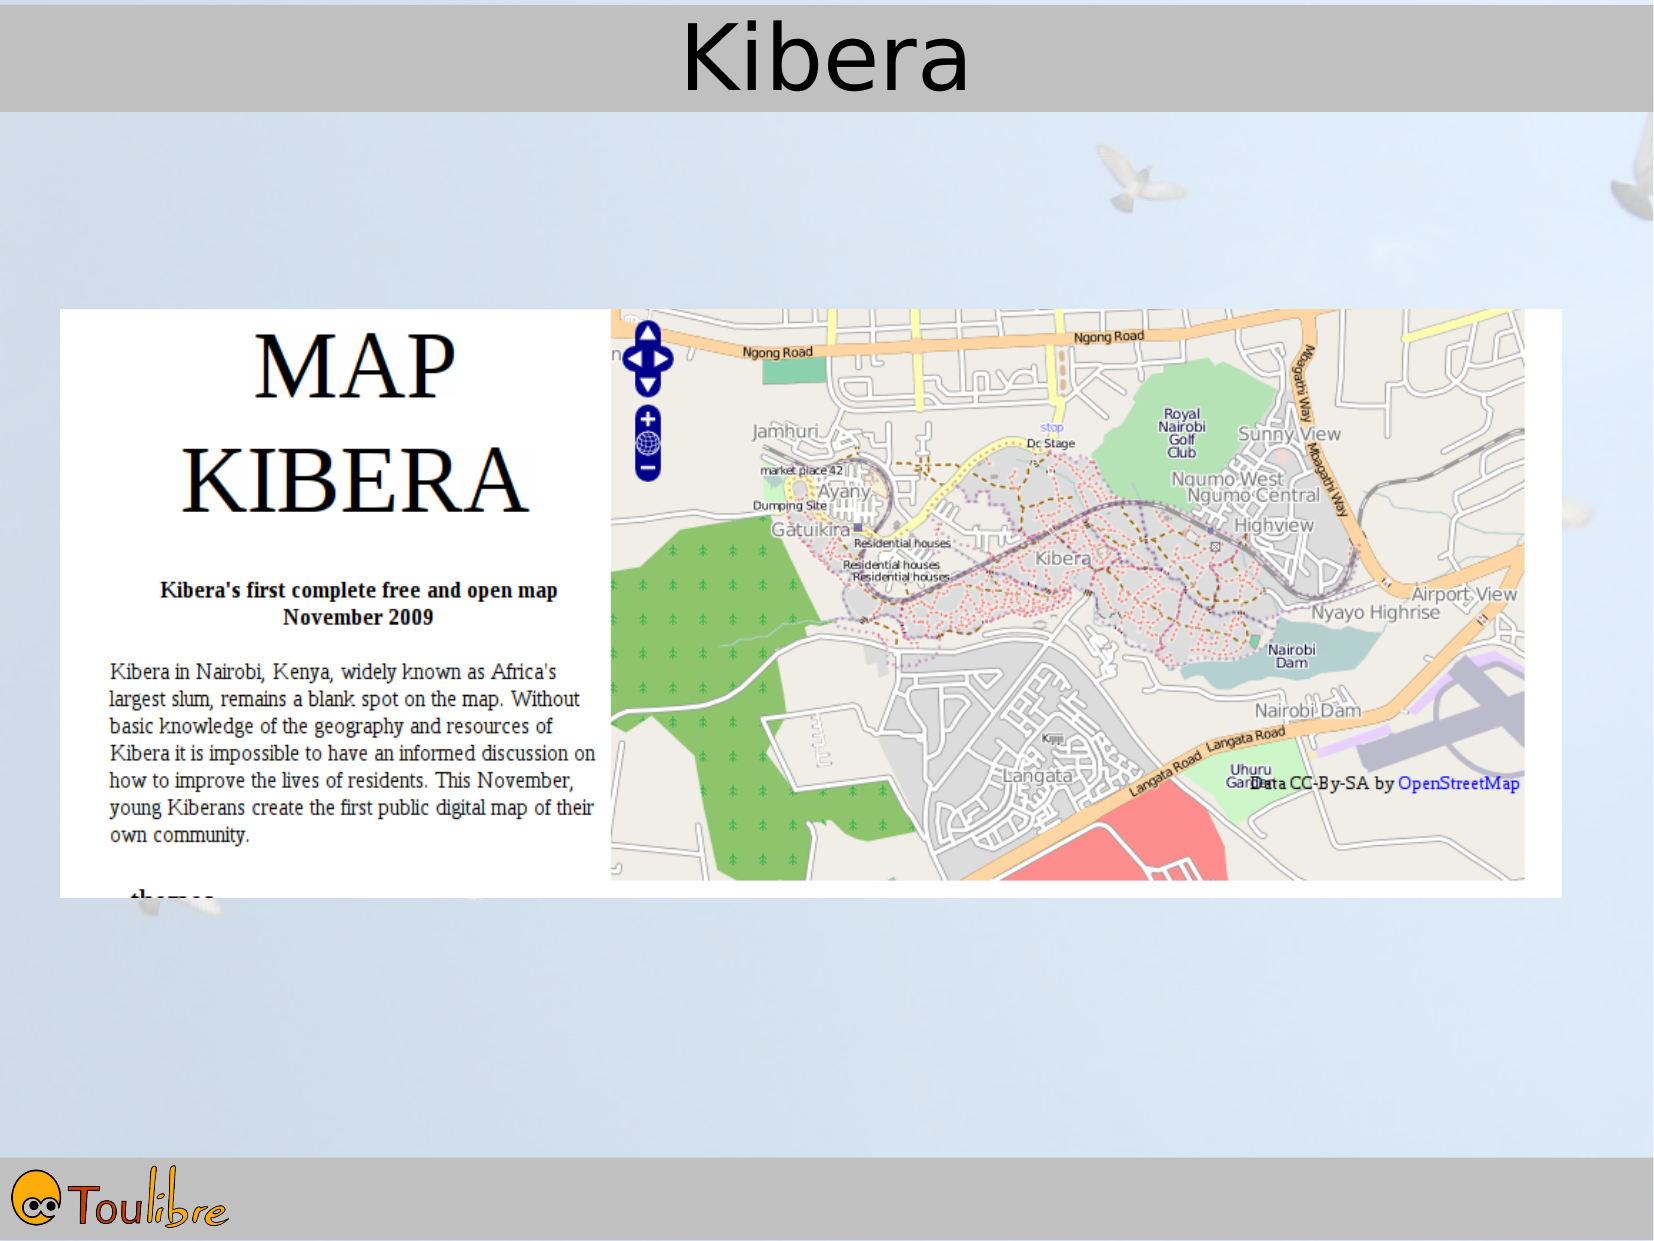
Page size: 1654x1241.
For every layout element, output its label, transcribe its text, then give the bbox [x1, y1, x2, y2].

picture [11, 1165, 229, 1228]
title Kibera [0, 4, 1654, 112]
picture [60, 309, 1562, 898]
